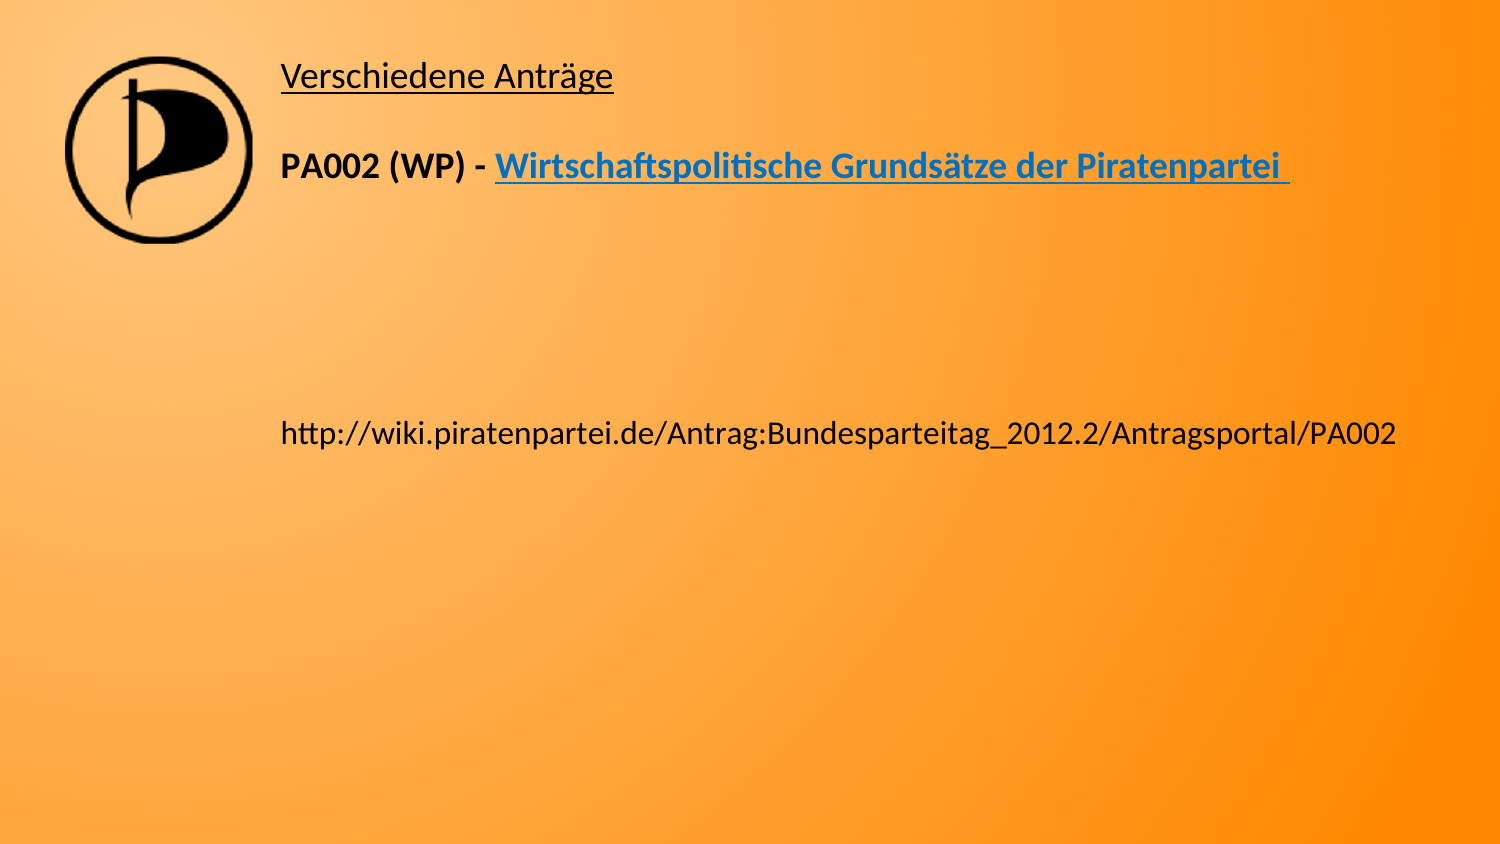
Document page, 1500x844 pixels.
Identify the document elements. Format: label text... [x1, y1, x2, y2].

picture [0, 0, 1500, 844]
text_box Verschiedene Anträge PA002 (WP) - Wirtschaftspolitische Grundsätze der Piratenpartei http://wiki.piratenpartei.de/Antrag:Bundesparteitag_2012.2/Antragsportal/PA002 [265, 43, 1500, 844]
